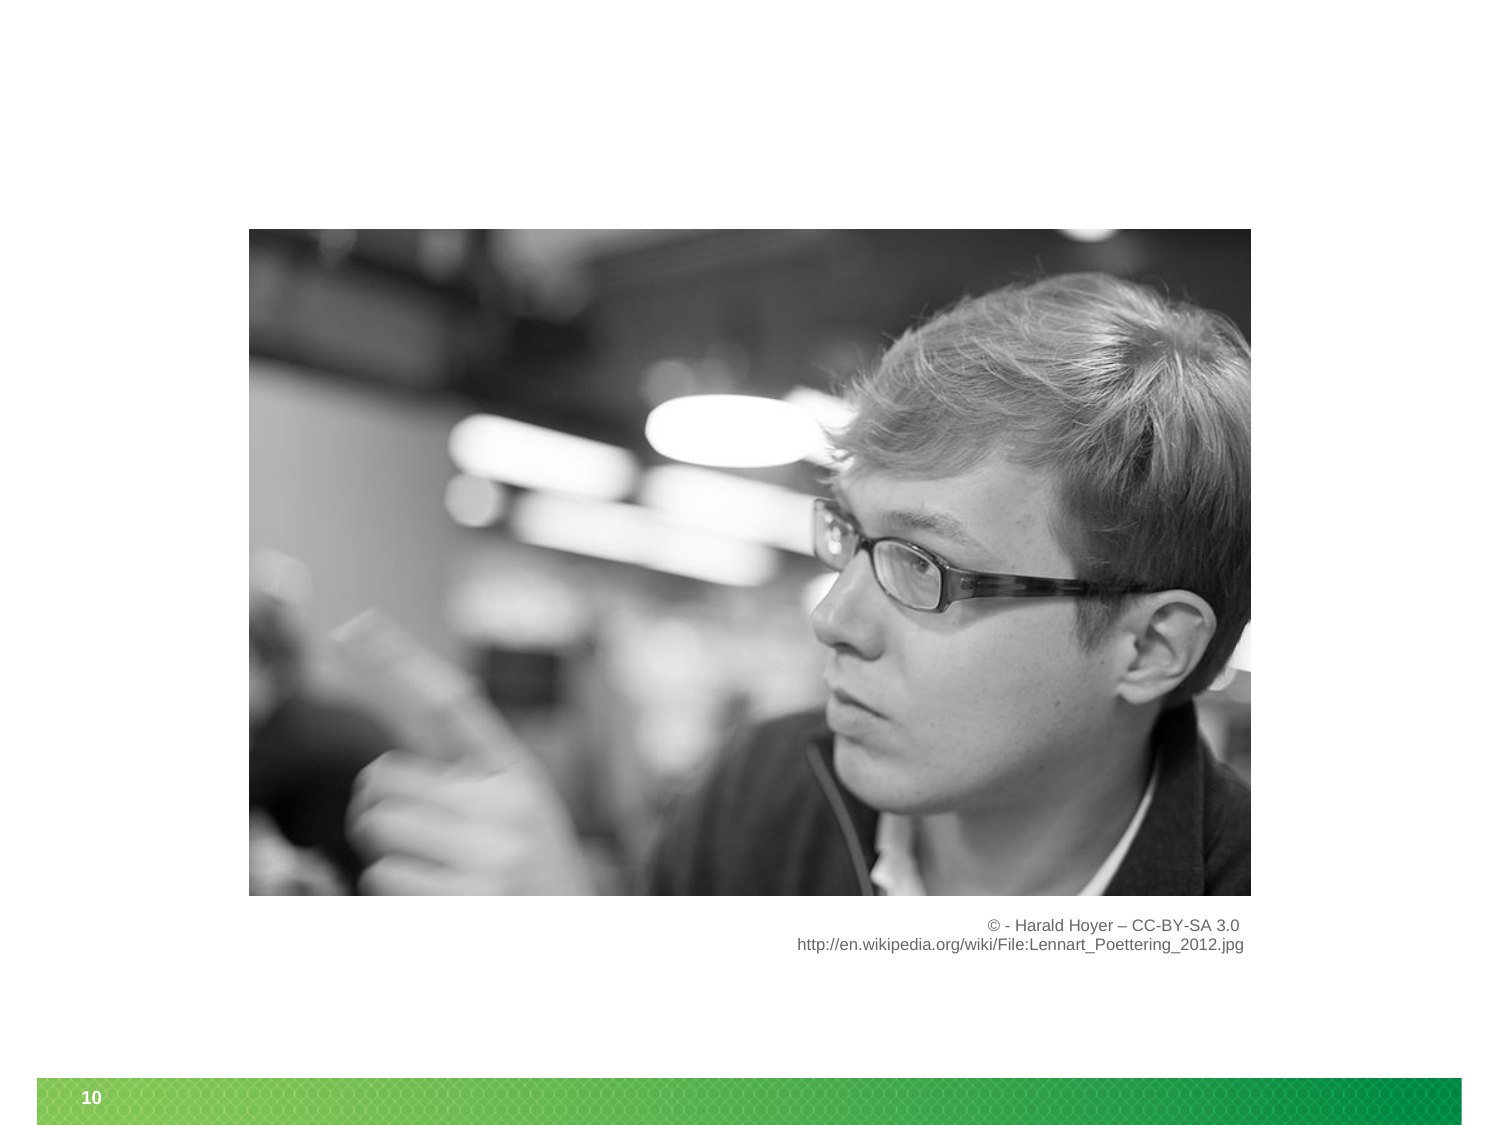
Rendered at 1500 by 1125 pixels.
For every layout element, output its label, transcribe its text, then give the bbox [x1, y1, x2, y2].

picture [249, 229, 1251, 896]
text_box © - Harald Hoyer – CC-BY-SA 3.0 http://en.wikipedia.org/wiki/File:Lennart_Poettering_2012.jpg [797, 915, 1246, 954]
picture [36, 1078, 1462, 1125]
